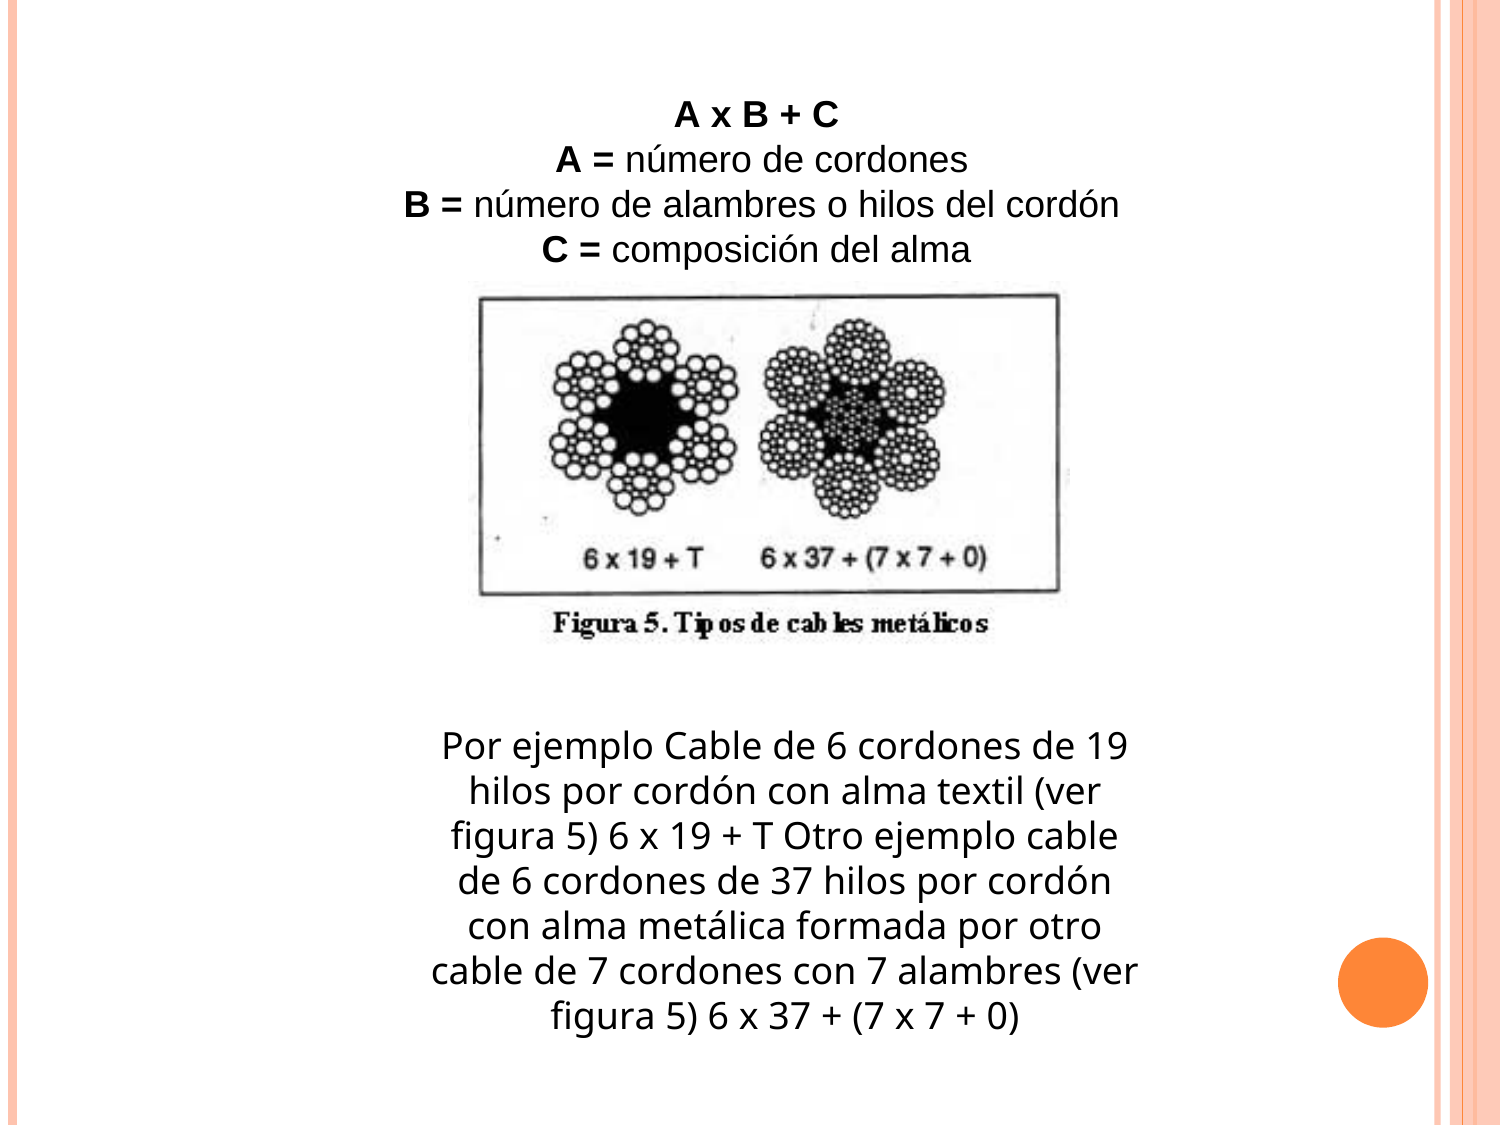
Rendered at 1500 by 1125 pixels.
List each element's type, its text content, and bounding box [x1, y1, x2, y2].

text_box A x B + C A = número de cordones B = número de alambres o hilos del cordón C = composición del alma [386, 81, 1137, 278]
picture [468, 281, 1070, 658]
text_box Por ejemplo Cable de 6 cordones de 19 hilos por cordón con alma textil (ver figura 5) 6 x 19 + T Otro ejemplo cable de 6 cordones de 37 hilos por cordón con alma metálica formada por otro cable de 7 cordones con 7 alambres (ver figura 5) 6 x 37 + (7 x 7 + 0) [410, 714, 1161, 1046]
